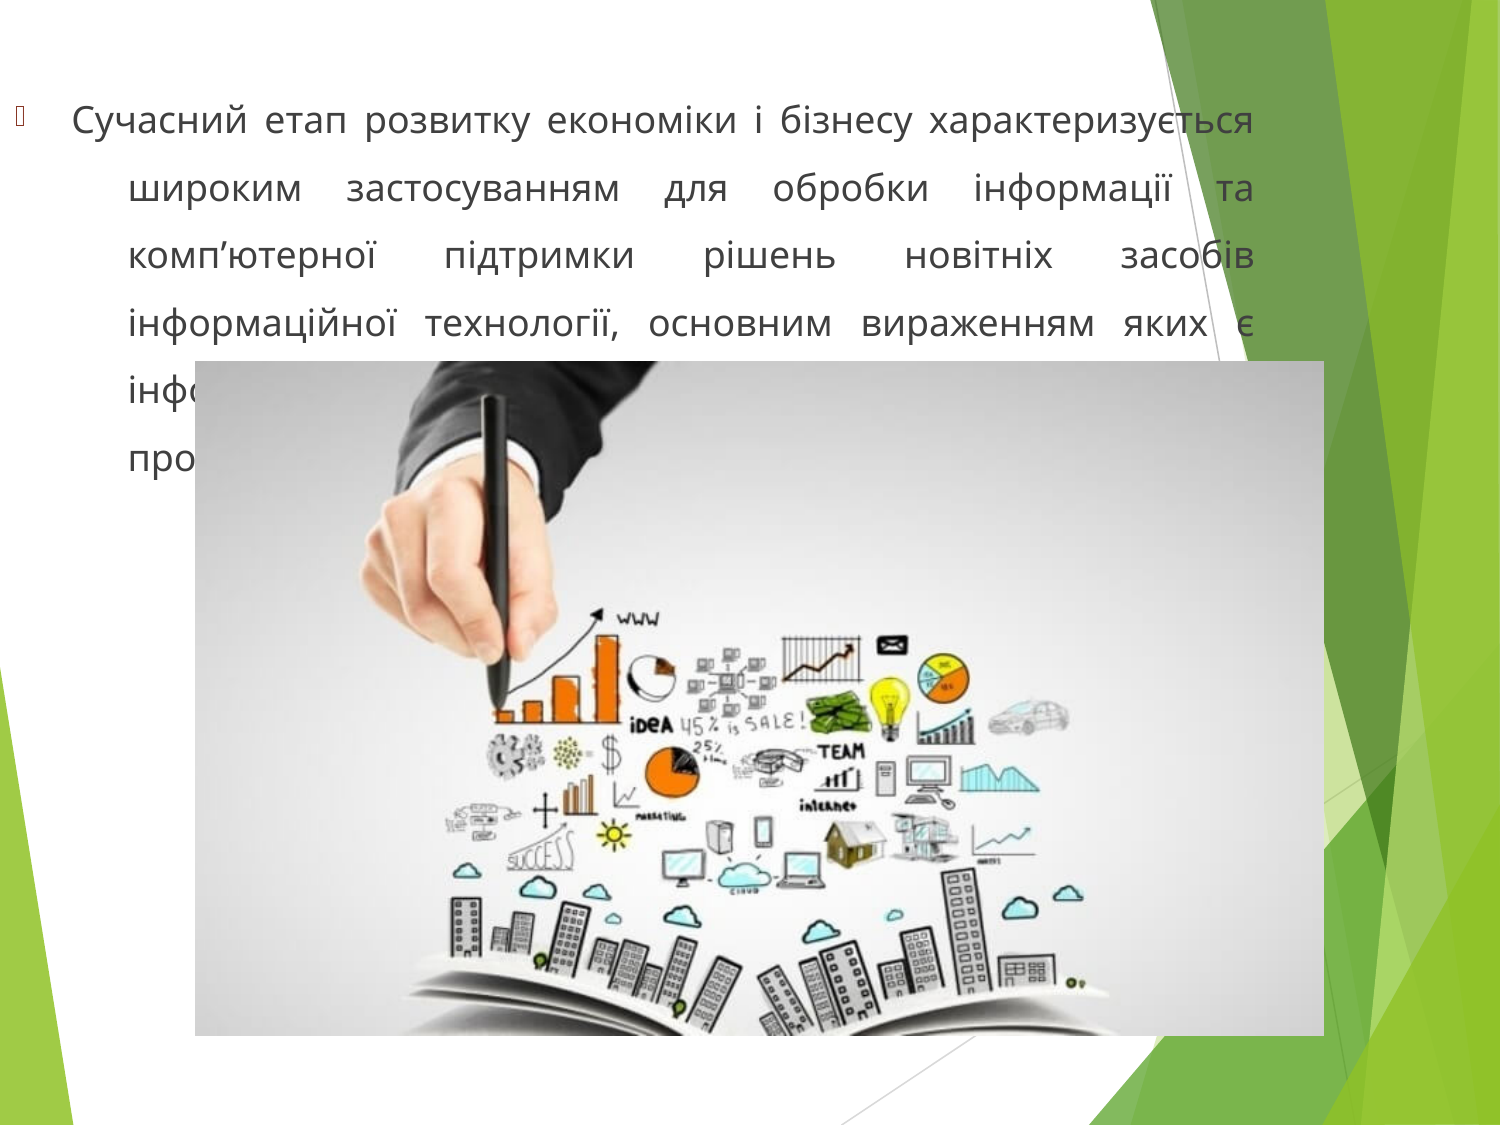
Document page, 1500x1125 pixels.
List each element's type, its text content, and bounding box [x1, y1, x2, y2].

list Сучасний етап розвитку економіки і бізнесу характеризується широким застосуванням для обробки інформації та комп’ютерної підтримки рішень новітніх засобів інформаційної технології, основним вираженням яких є інформаційні системи різного призначення і різної проблемної орієнтації. [0, 66, 1271, 1005]
picture [195, 361, 1324, 1036]
